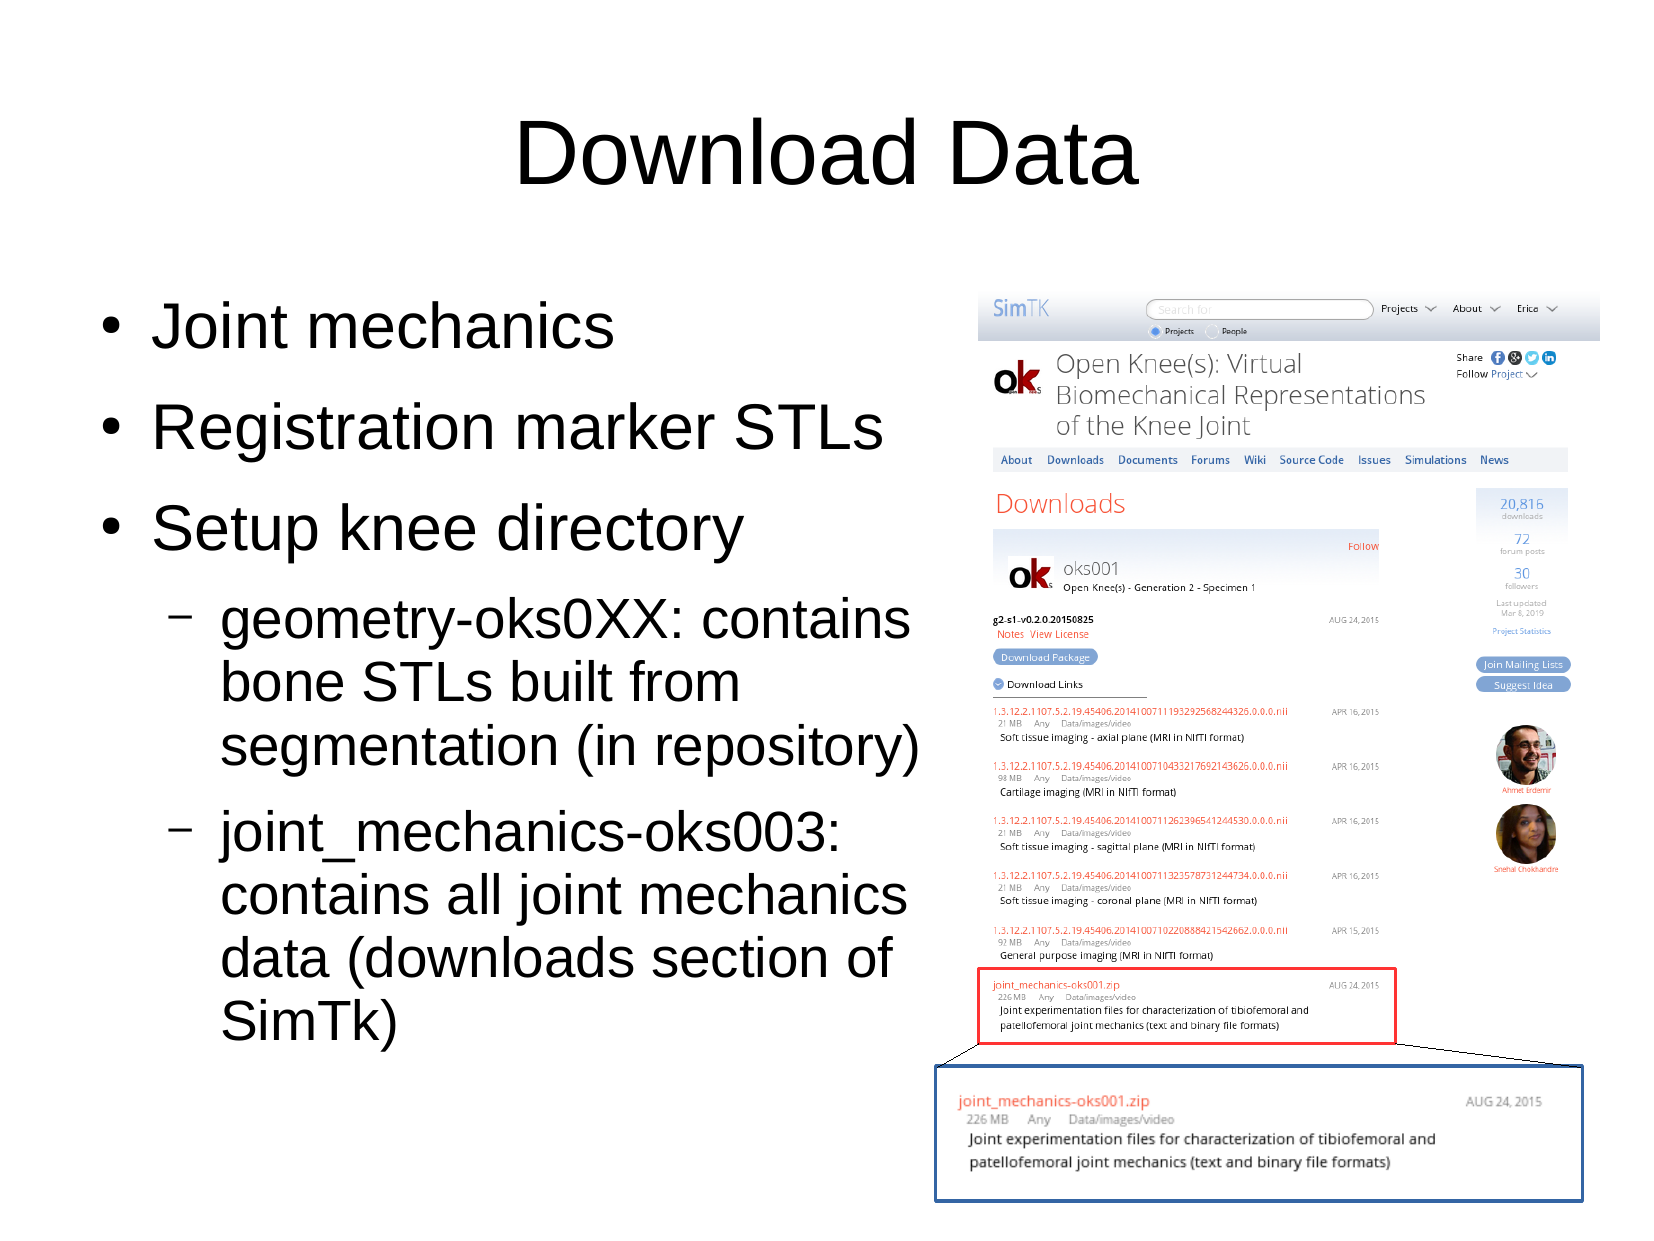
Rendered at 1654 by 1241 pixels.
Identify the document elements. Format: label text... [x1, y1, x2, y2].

picture [980, 970, 1394, 1042]
picture [978, 290, 1600, 1050]
list Joint mechanics Registration marker STLs Setup knee directory geometry-oks0XX: contains bone STLs built from segmentation (in repository) joint_mechanics-oks003: contains all joint mechanics data (downloads section of SimTk) [82, 290, 924, 1082]
title Download Data [82, 49, 1571, 257]
picture [937, 1067, 1581, 1200]
